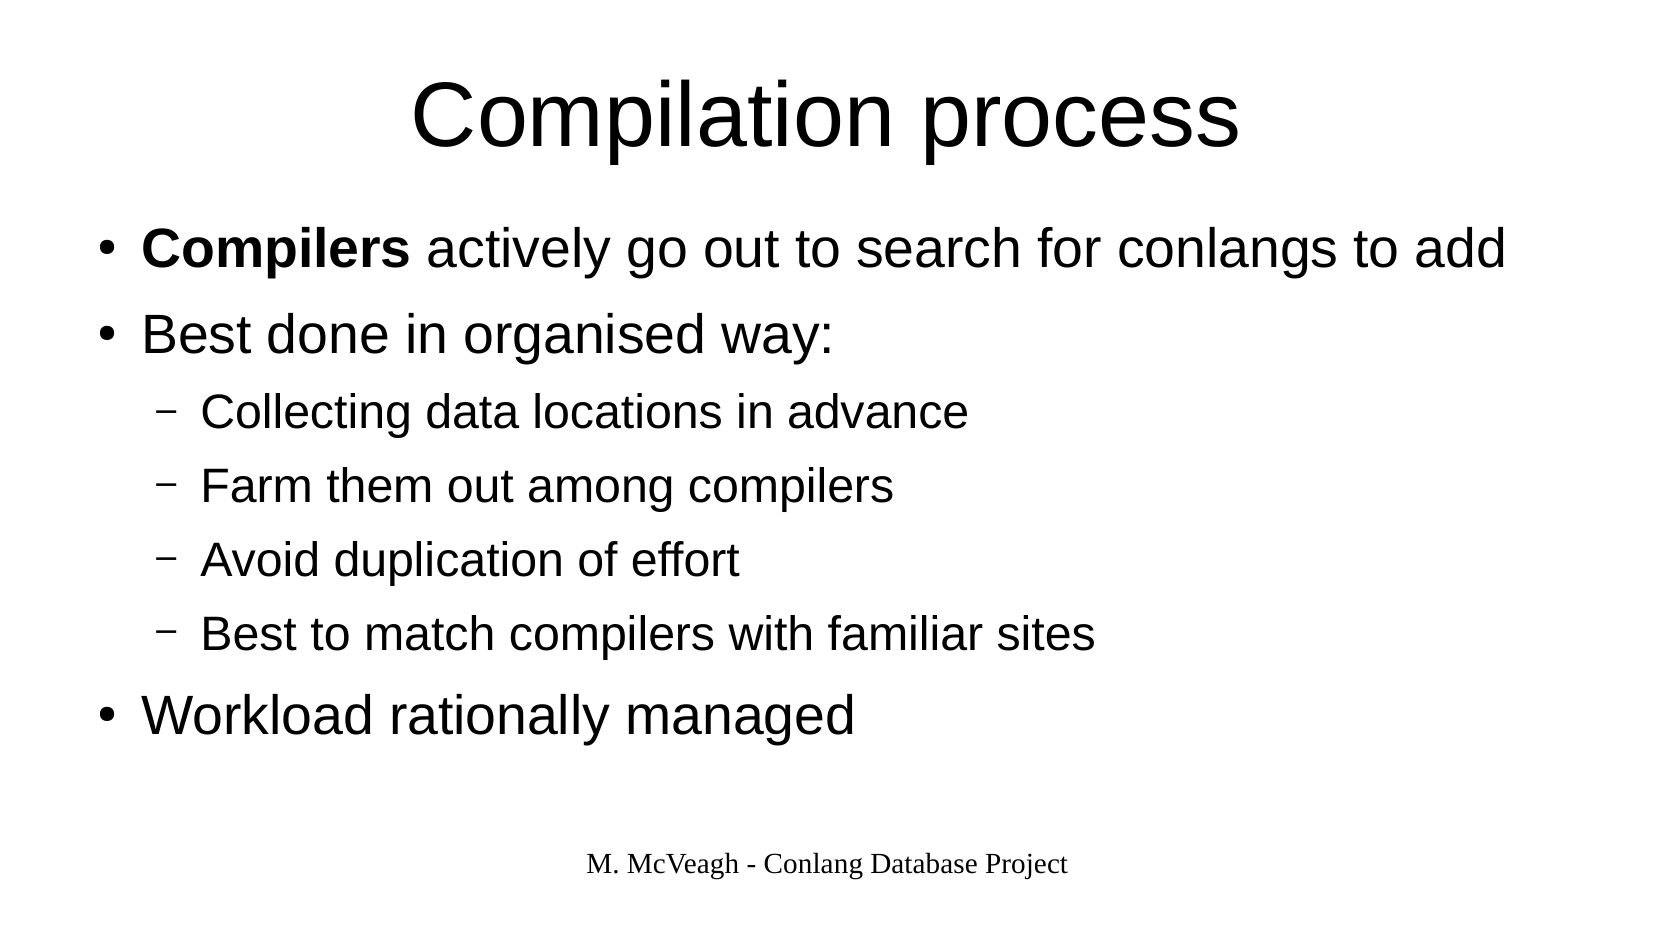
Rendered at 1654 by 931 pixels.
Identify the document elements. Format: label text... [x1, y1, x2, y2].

list Compilers actively go out to search for conlangs to add Best done in organised way: Collecting data locations in advance Farm them out among compilers Avoid duplication of effort Best to match compilers with familiar sites Workload rationally managed [82, 217, 1571, 758]
title Compilation process [82, 37, 1571, 193]
